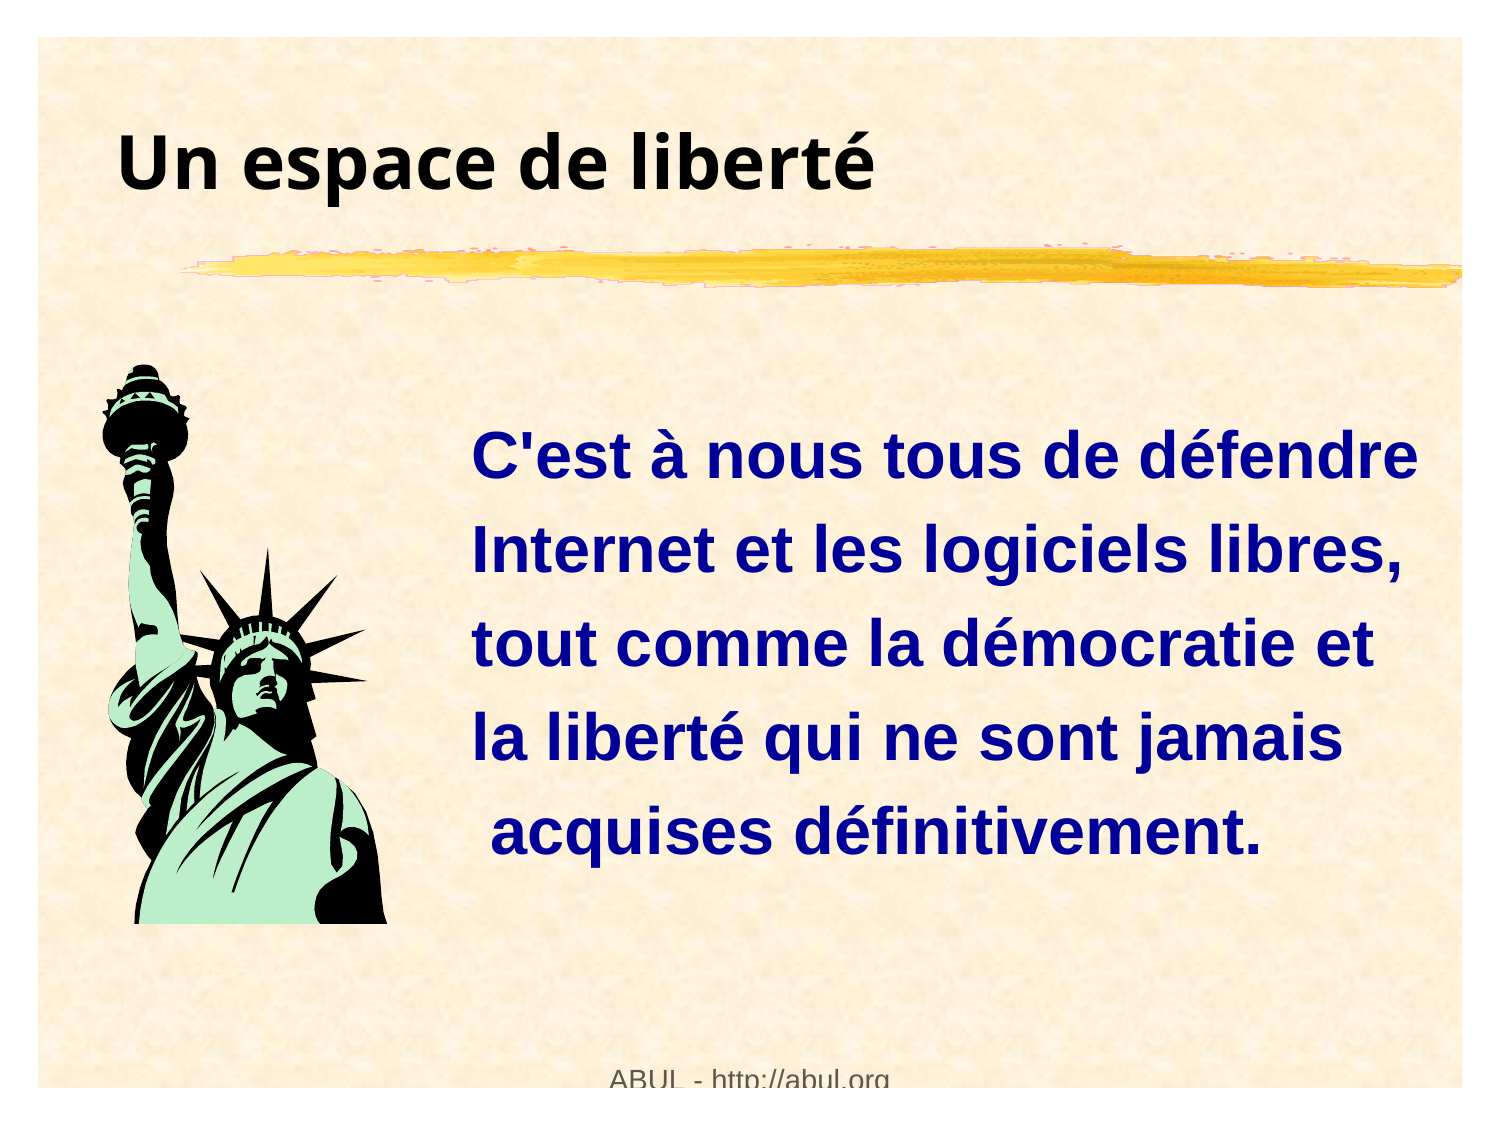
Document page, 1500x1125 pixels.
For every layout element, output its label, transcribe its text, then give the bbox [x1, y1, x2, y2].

picture [37, 37, 1463, 1088]
picture [748, 1076, 755, 1088]
picture [852, 1076, 860, 1088]
picture [878, 1076, 886, 1088]
picture [732, 1076, 737, 1088]
picture [806, 1076, 813, 1088]
picture [633, 1072, 642, 1078]
picture [612, 1084, 624, 1088]
text_box C'est à nous tous de défendre Internet et les logiciels libres, tout comme la démocratie et la liberté qui ne sont jamais acquises définitivement. [457, 410, 1447, 1030]
picture [614, 1073, 621, 1082]
picture [788, 1082, 795, 1088]
title Un espace de liberté [101, 72, 1312, 248]
picture [716, 1076, 723, 1088]
picture [633, 1081, 643, 1088]
